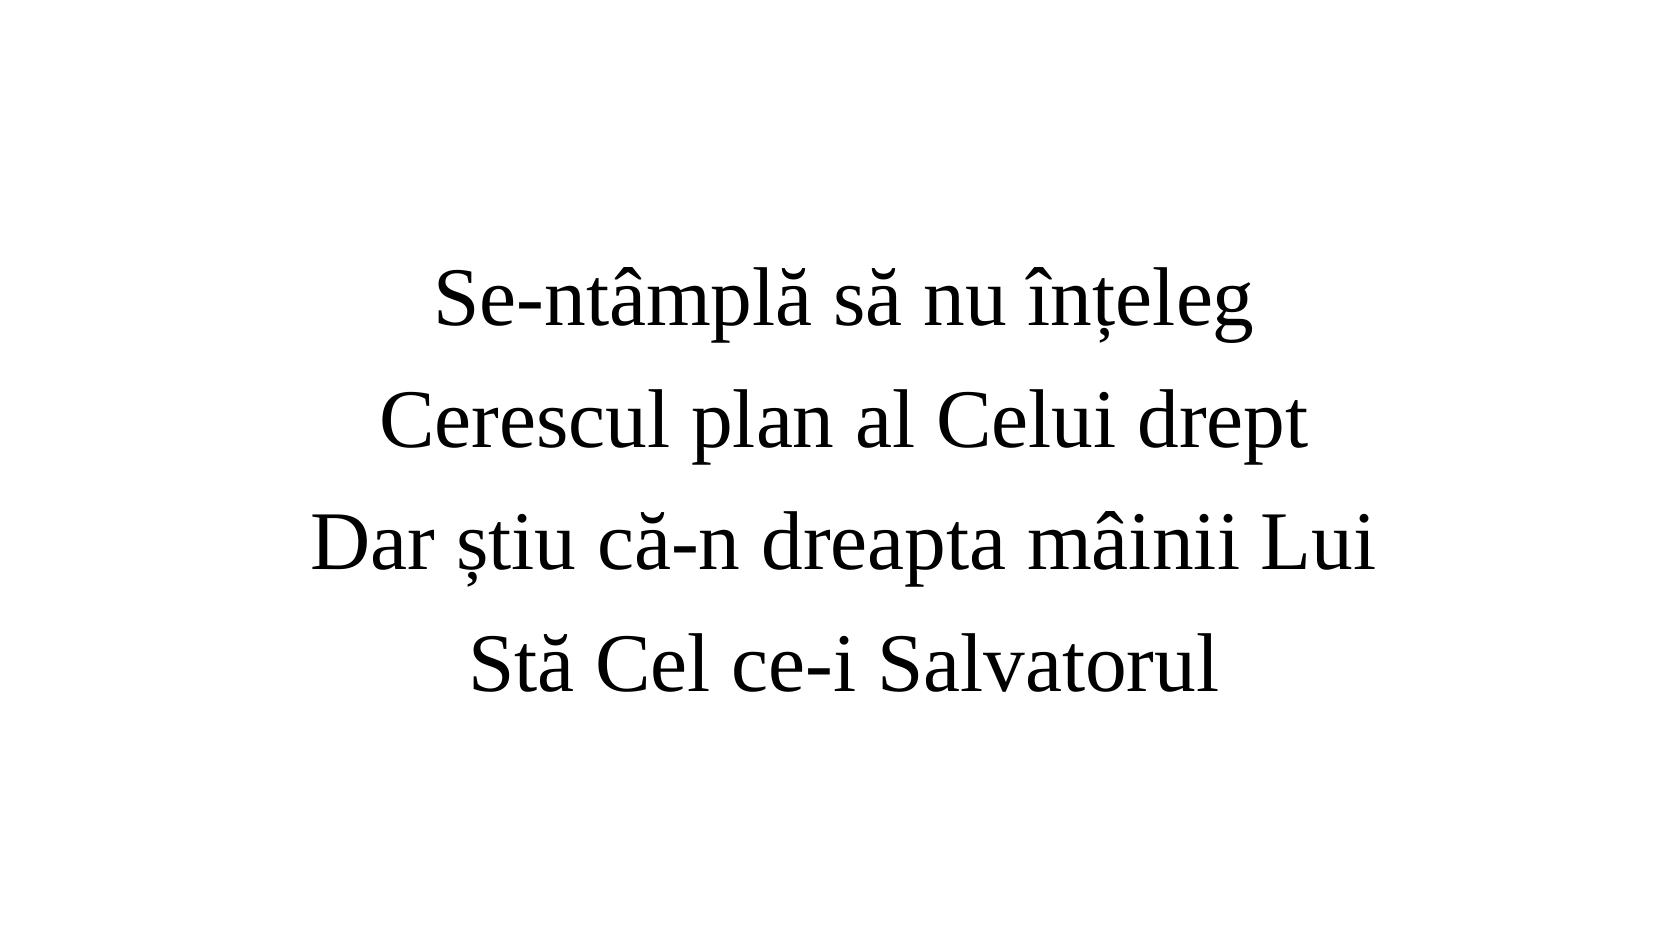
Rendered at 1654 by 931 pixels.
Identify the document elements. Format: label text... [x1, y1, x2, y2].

subtitle Se-ntâmplă să nu înțeleg Cerescul plan al Celui drept Dar știu că-n dreapta mâinii Lui Stă Cel ce-i Salvatorul [153, 238, 1536, 713]
